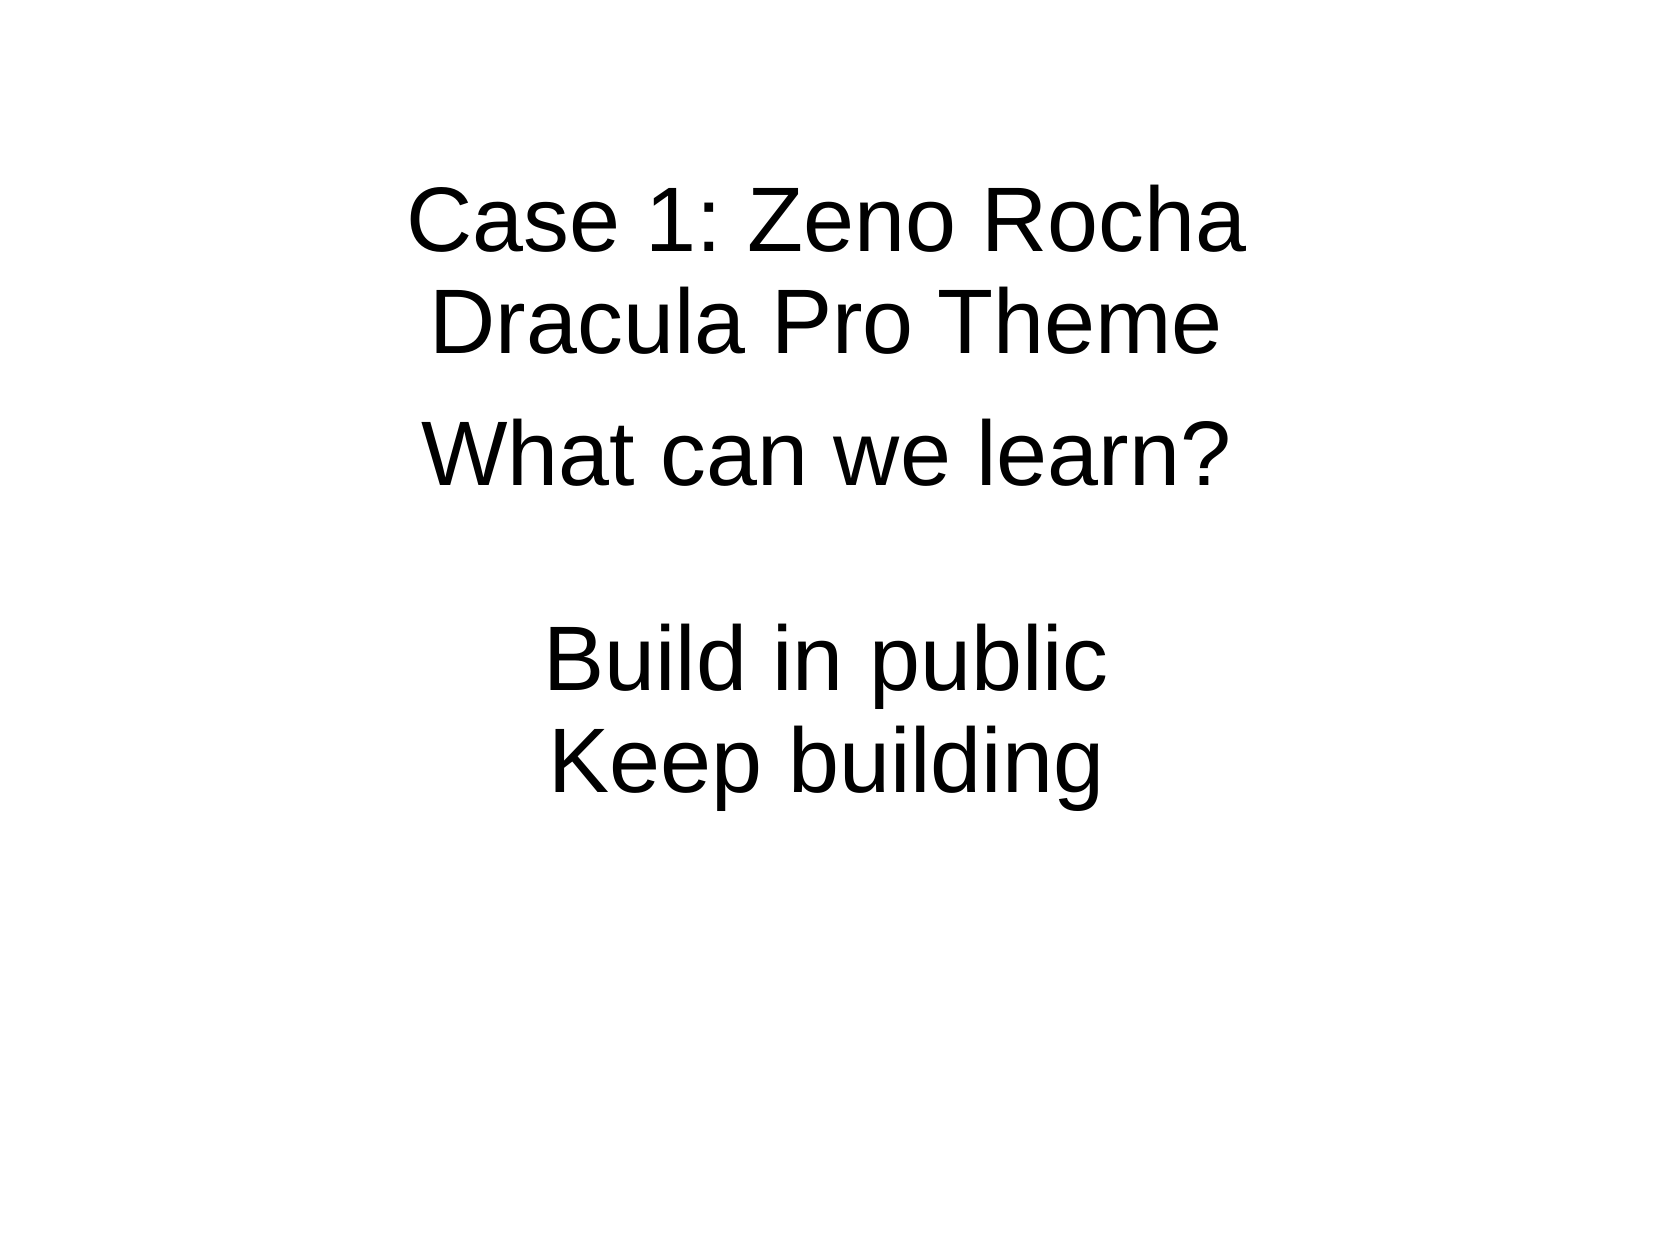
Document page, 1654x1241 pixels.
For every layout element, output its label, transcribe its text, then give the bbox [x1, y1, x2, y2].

title What can we learn? Build in public Keep building [82, 402, 1571, 1121]
title Case 1: Zeno Rocha Dracula Pro Theme [82, 167, 1571, 375]
